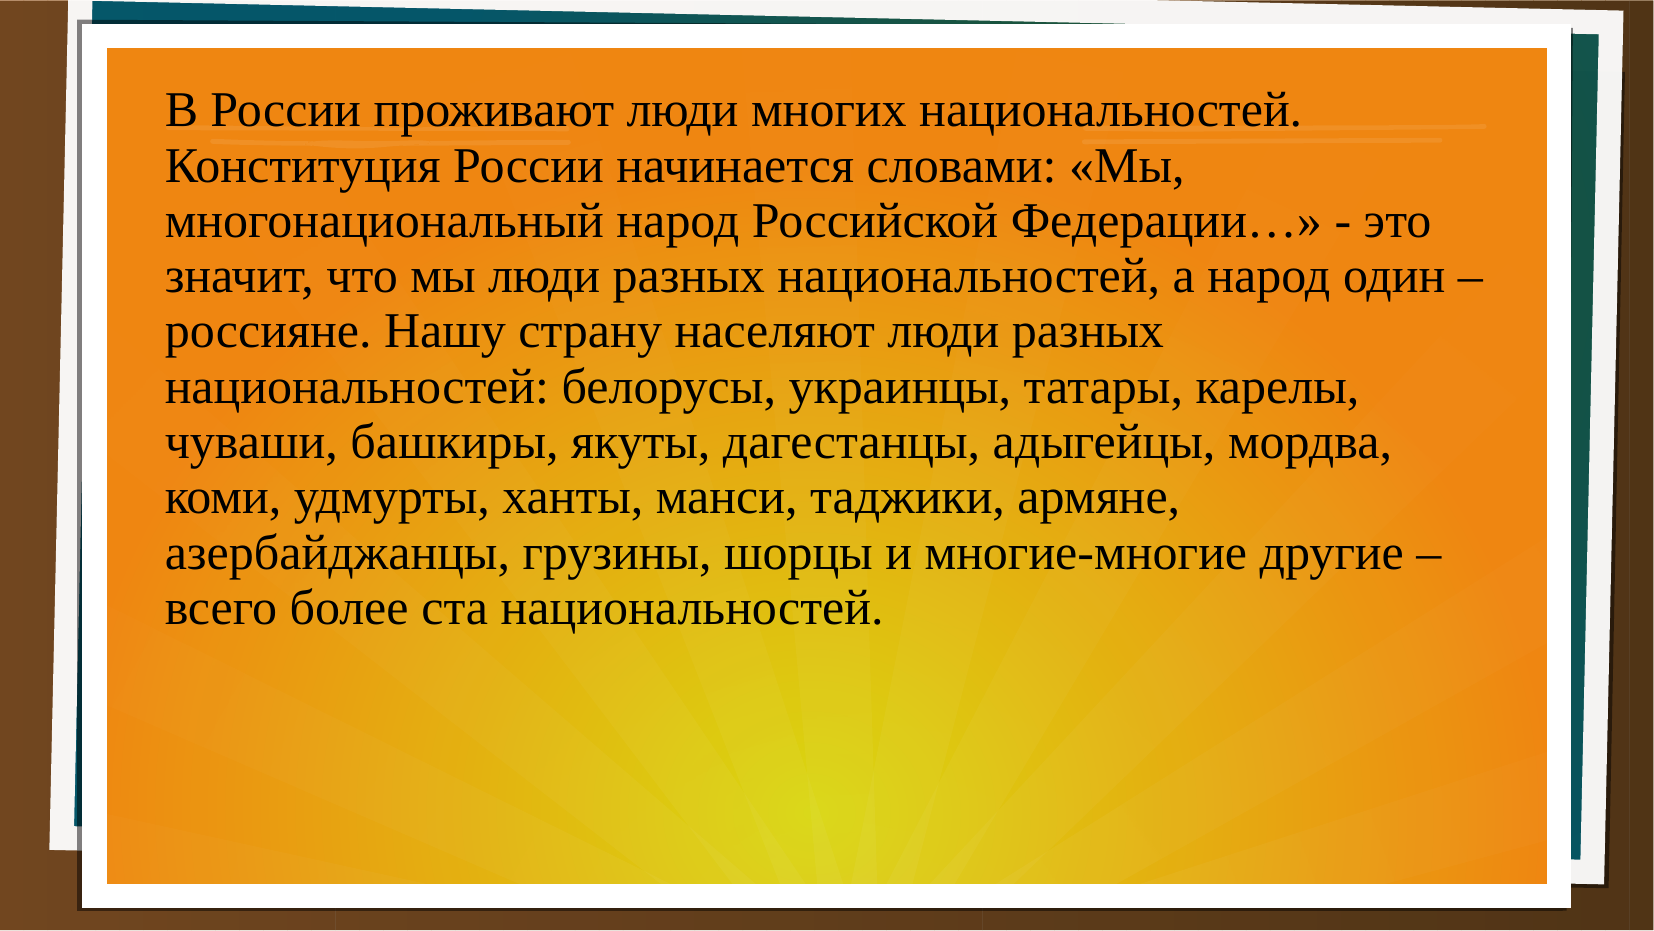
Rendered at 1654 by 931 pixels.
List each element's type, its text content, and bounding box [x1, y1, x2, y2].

text_box В России проживают люди многих национальностей. Конституция России начинается словами: «Мы, многонациональный народ Российской Федерации…» - это значит, что мы люди разных национальностей, а народ один – россияне. Нашу страну населяют люди разных национальностей: белорусы, украинцы, татары, карелы, чуваши, башкиры, якуты, дагестанцы, адыгейцы, мордва, коми, удмурты, ханты, манси, таджики, армяне, азербайджанцы, грузины, шорцы и многие-многие другие – всего более ста национальностей. [150, 75, 1516, 826]
